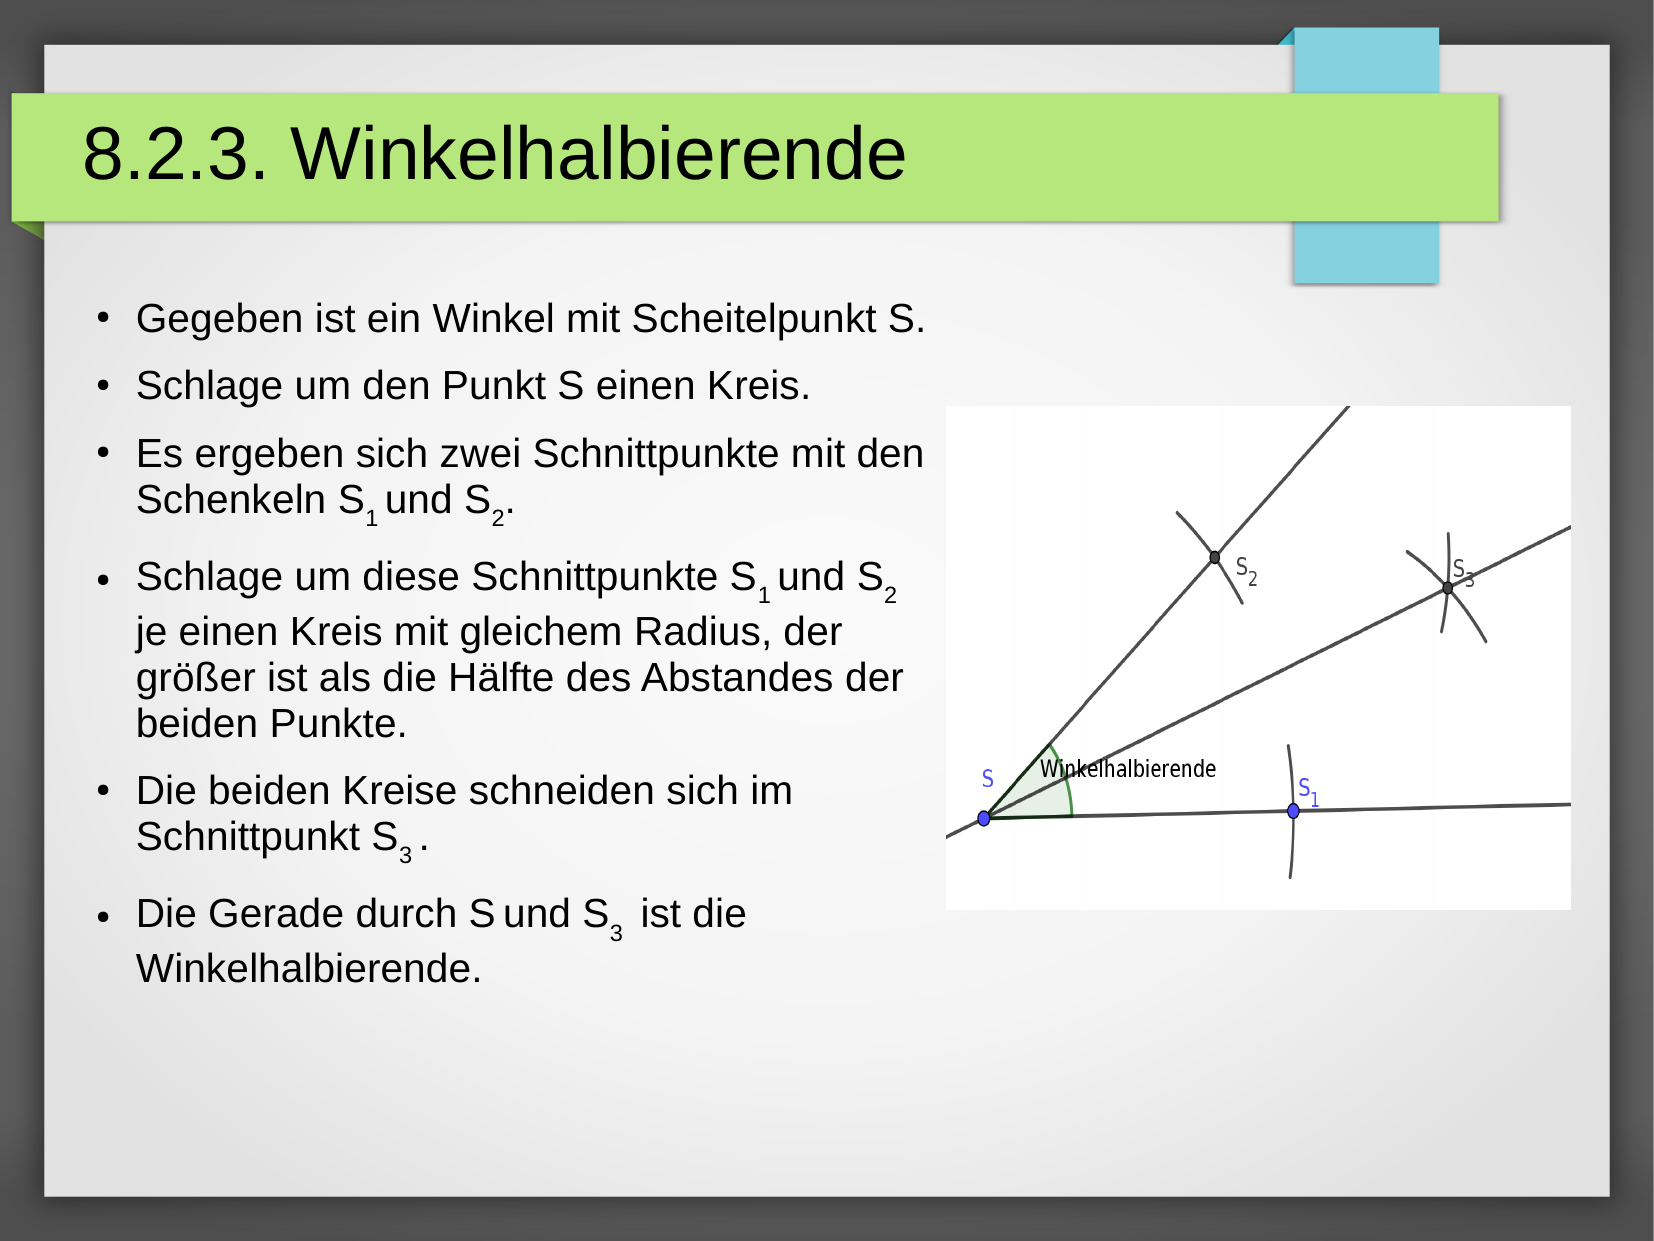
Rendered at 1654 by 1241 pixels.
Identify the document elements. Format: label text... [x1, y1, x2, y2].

picture [0, 0, 1654, 1241]
title 8.2.3. Winkelhalbierende [82, 69, 1501, 238]
list Gegeben ist ein Winkel mit Scheitelpunkt S. Schlage um den Punkt S einen Kreis. Es ergeben sich zwei Schnittpunkte mit den Schenkeln S1 und S2. Schlage um diese Schnittpunkte S1 und S2 je einen Kreis mit gleichem Radius, der größer ist als die Hälfte des Abstandes der beiden Punkte. Die beiden Kreise schneiden sich im Schnittpunkt S3 . Die Gerade durch S und S3 ist die Winkelhalbierende. [82, 295, 934, 1015]
